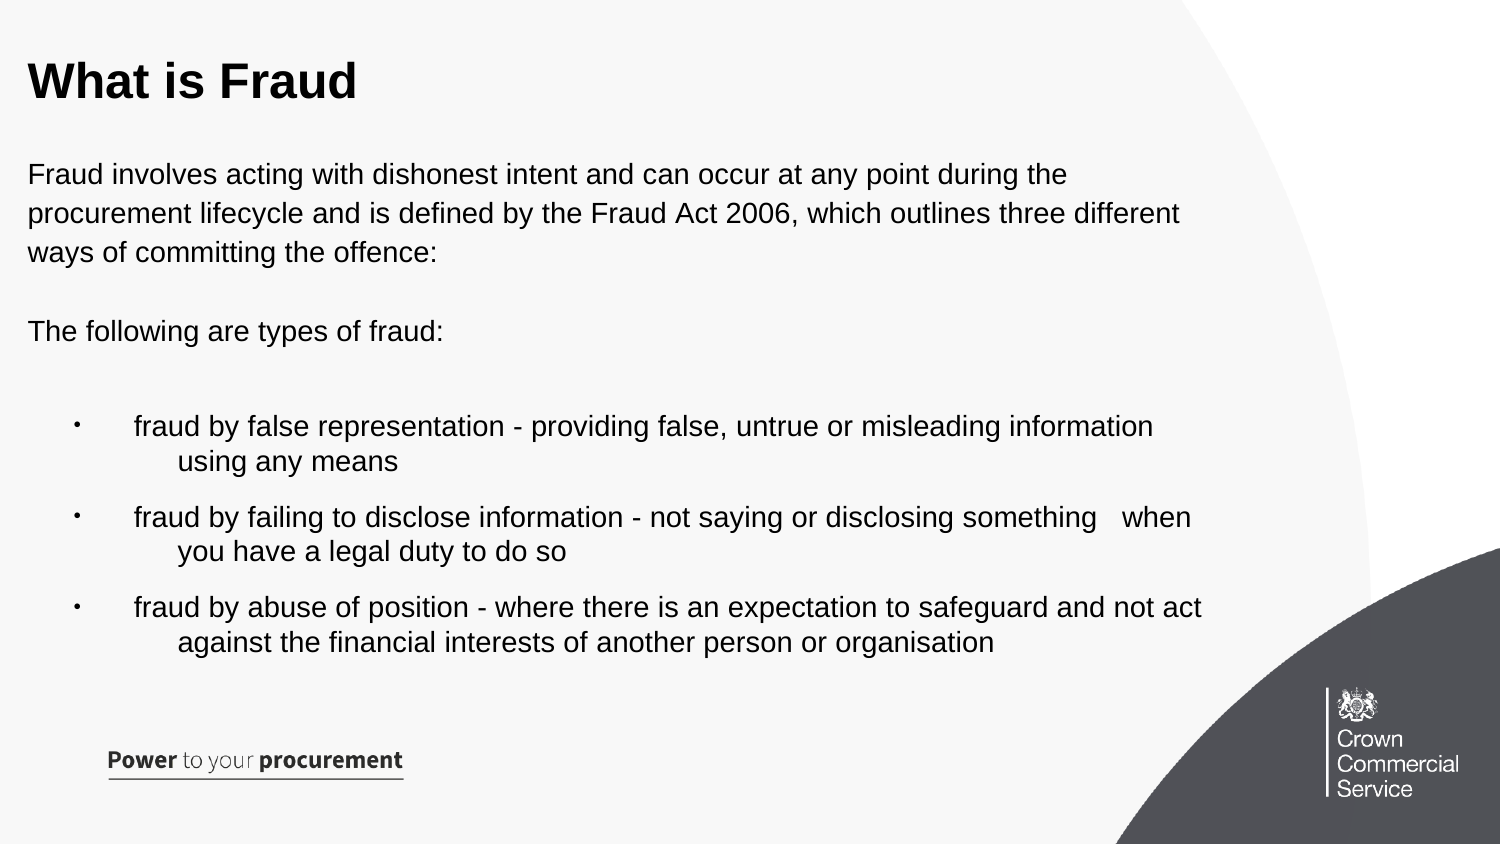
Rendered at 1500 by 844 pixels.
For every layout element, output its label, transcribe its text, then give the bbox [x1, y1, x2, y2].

title What is Fraud [27, 41, 1335, 114]
subtitle Fraud involves acting with dishonest intent and can occur at any point during the procurement lifecycle and is defined by the Fraud Act 2006, which outlines three different ways of committing the offence: The following are types of fraud: fraud by false representation - providing false, untrue or misleading information using any means fraud by failing to disclose information - not saying or disclosing something when you have a legal duty to do so fraud by abuse of position - where there is an expectation to safeguard and not act against the financial interests of another person or organisation [27, 75, 1223, 792]
